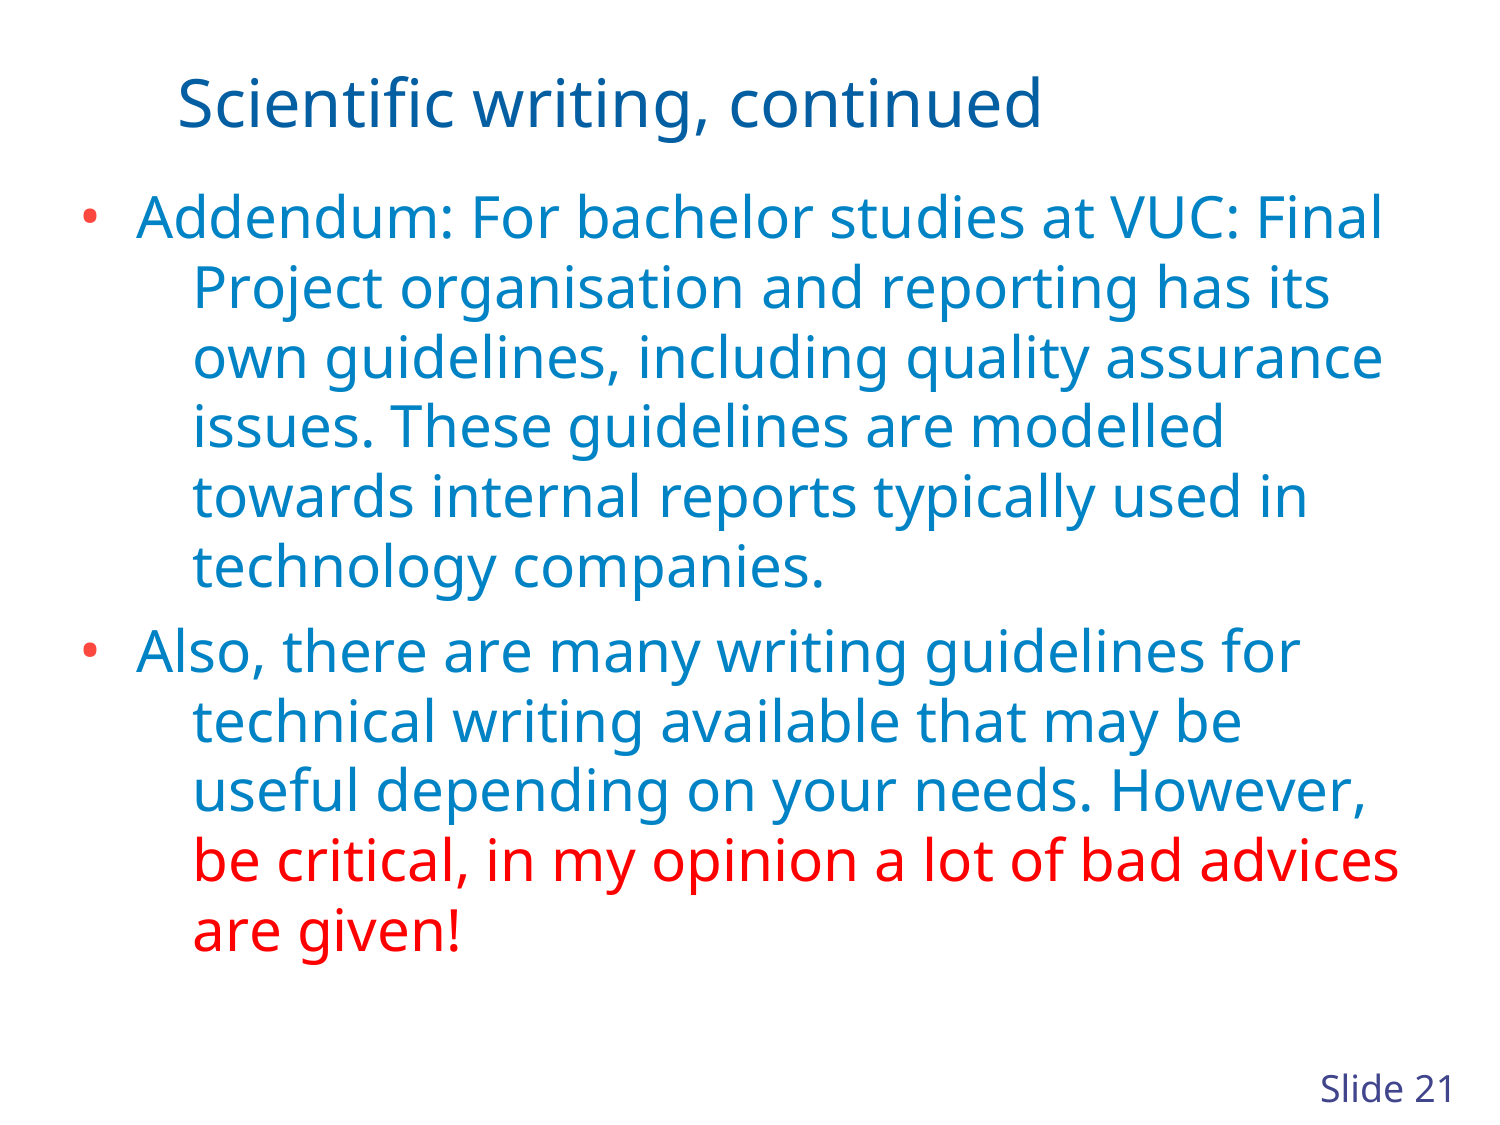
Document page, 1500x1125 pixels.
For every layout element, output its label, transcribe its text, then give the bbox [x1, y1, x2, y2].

title Scientific writing, continued [162, 31, 1413, 149]
list Addendum: For bachelor studies at VUC: Final Project organisation and reporting has its own guidelines, including quality assurance issues. These guidelines are modelled towards internal reports typically used in technology companies. Also, there are many writing guidelines for technical writing available that may be useful depending on your needs. However, be critical, in my opinion a lot of bad advices are given! [64, 172, 1418, 1043]
